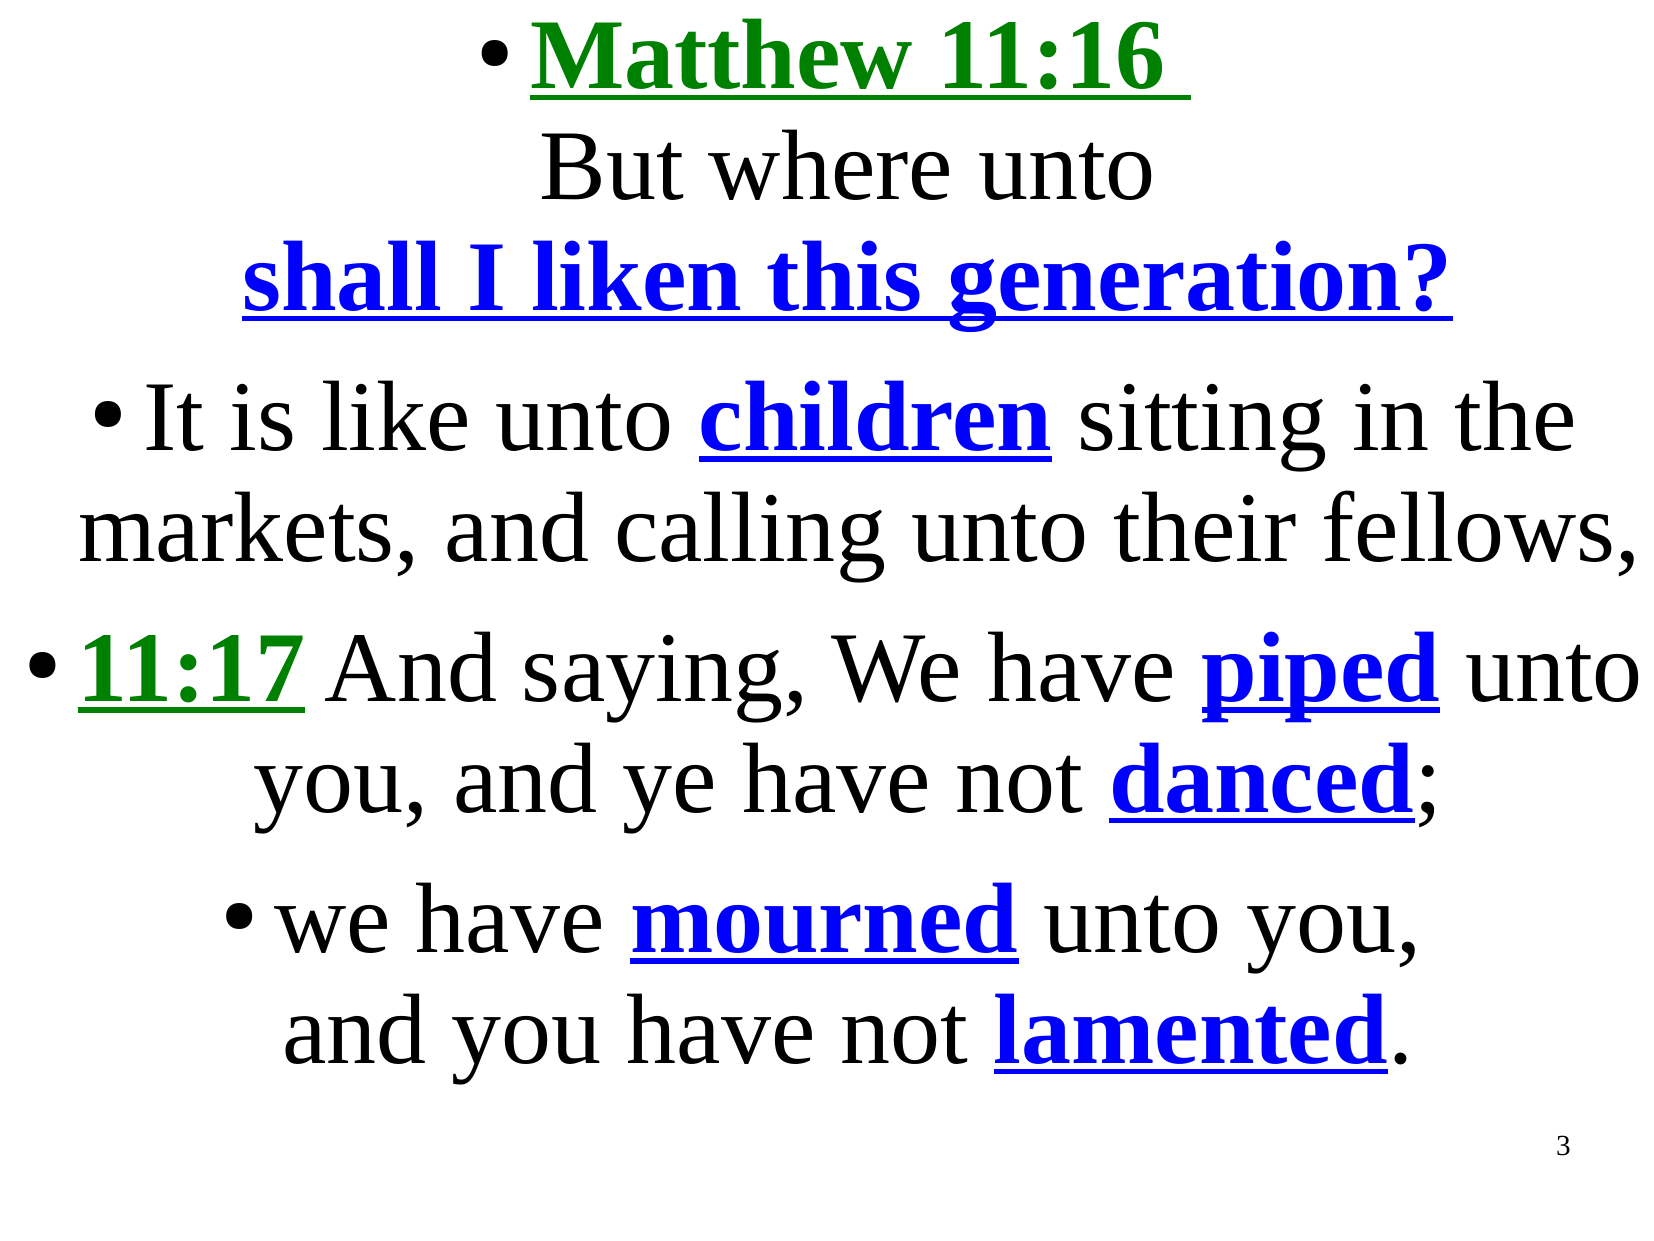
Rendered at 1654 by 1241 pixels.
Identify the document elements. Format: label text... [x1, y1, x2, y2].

list Matthew 11:16 But where unto shall I liken this generation? It is like unto children sitting in the markets, and calling unto their fellows, 11:17 And saying, We have piped unto you, and ye have not danced; we have mourned unto you, and you have not lamented. [0, 0, 1651, 1238]
